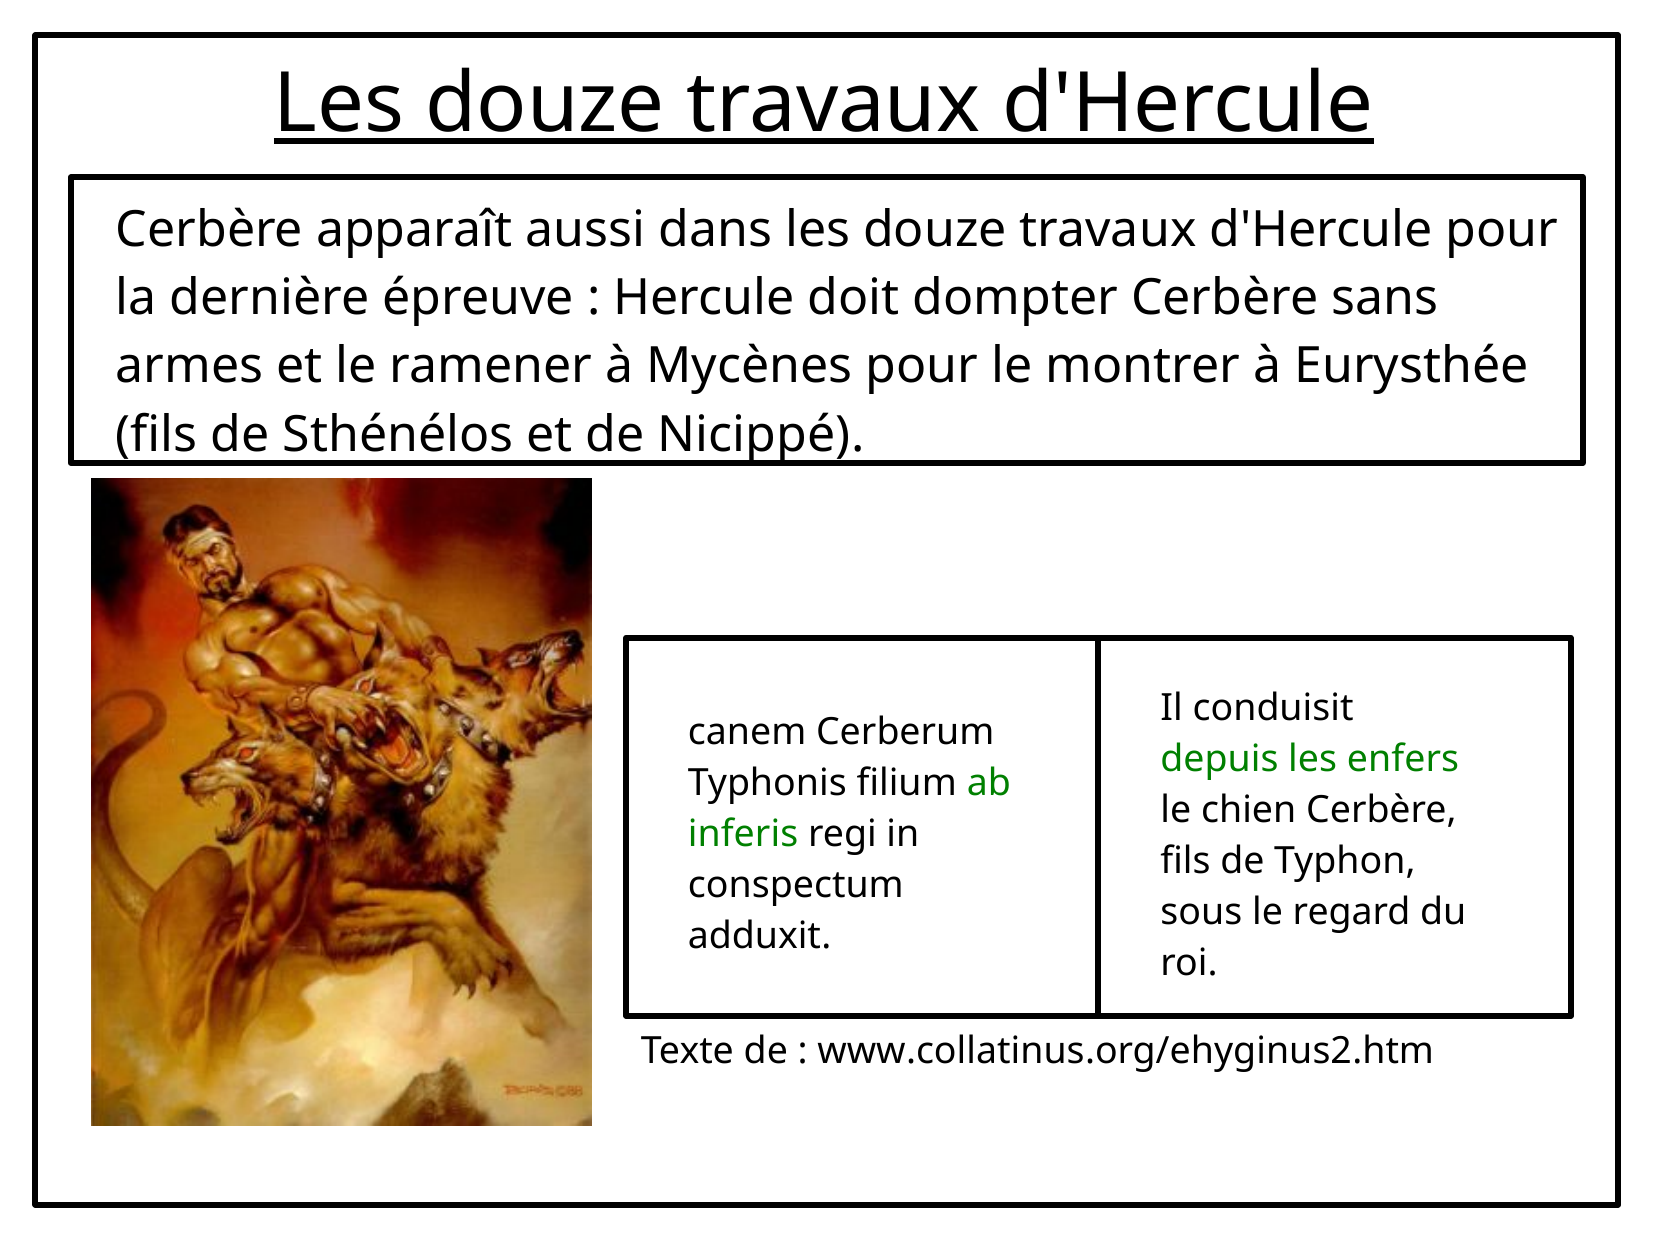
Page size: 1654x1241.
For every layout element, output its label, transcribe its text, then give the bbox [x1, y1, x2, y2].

text_box canem Cerberum Typhonis filium ab inferis regi in conspectum adduxit. [673, 696, 1052, 958]
text_box Les douze travaux d'Hercule [0, 35, 1654, 167]
picture [91, 478, 592, 1126]
text_box Texte de : www.collatinus.org/ehyginus2.htm [625, 1015, 1573, 1080]
text_box Il conduisit depuis les enfers le chien Cerbère, fils de Typhon, sous le regard du roi. [1145, 673, 1489, 984]
text_box Cerbère apparaît aussi dans les douze travaux d'Hercule pour la dernière épreuve : Hercule doit dompter Cerbère sans armes et le ramener à Mycènes pour le montrer à Eurysthée (fils de Sthénélos et de Nicippé). [101, 185, 1580, 460]
